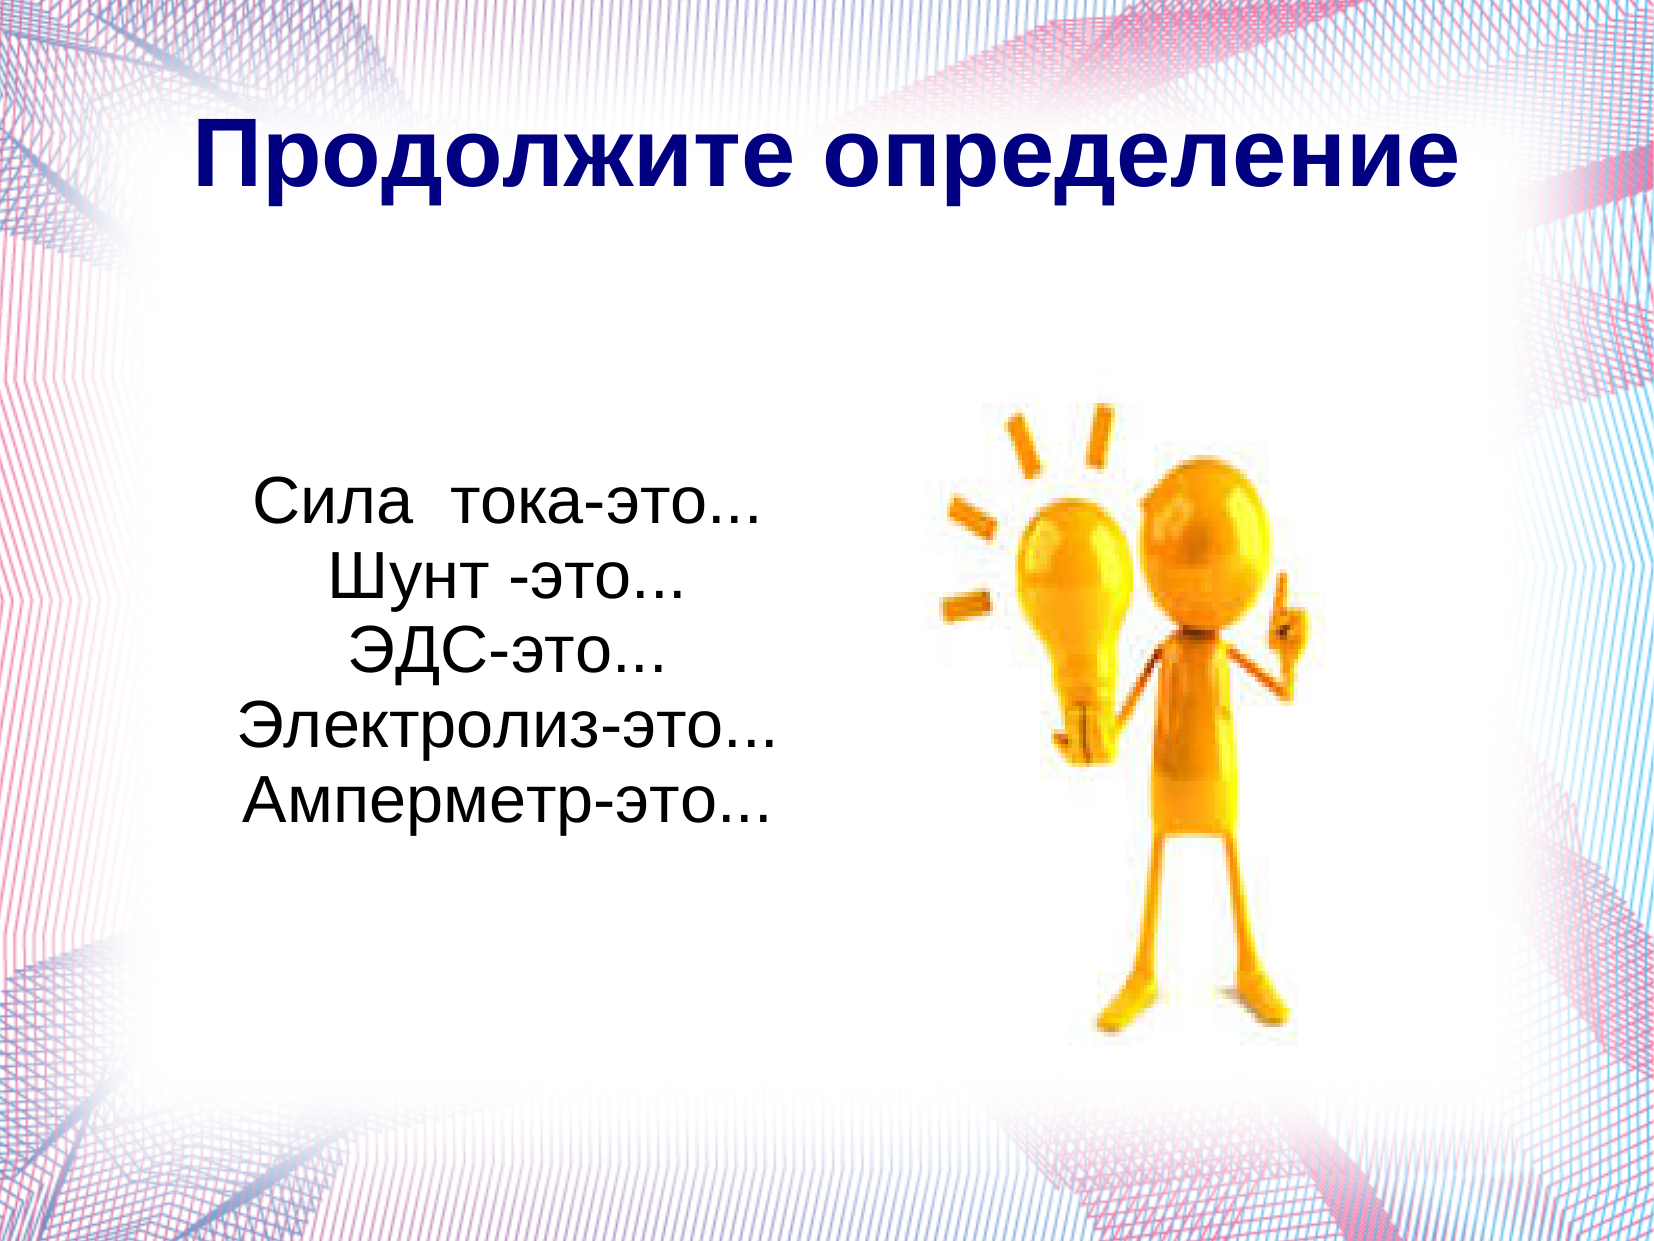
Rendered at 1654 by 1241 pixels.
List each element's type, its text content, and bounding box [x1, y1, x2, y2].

picture [0, 0, 1654, 1241]
subtitle Сила тока-это... Шунт -это... ЭДС-это... Электролиз-это... Амперметр-это... [82, 290, 934, 1010]
title Продолжите определение [82, 49, 1571, 257]
